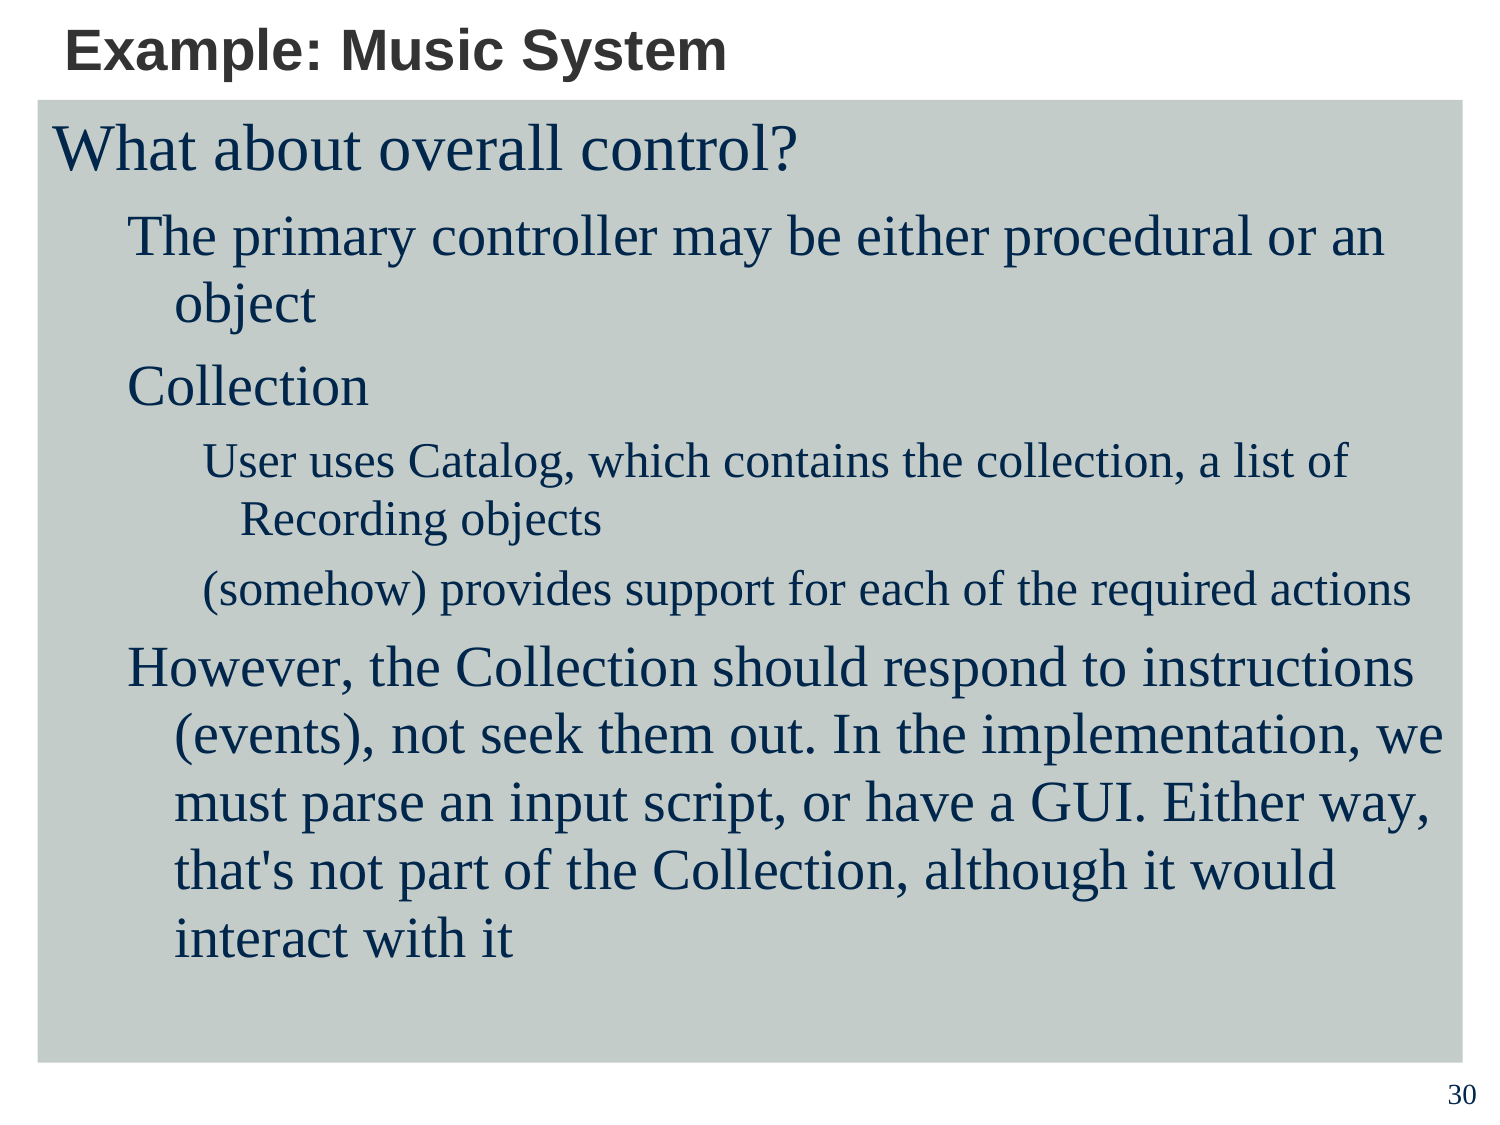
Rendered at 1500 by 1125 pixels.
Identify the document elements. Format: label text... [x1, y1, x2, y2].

list What about overall control? The primary controller may be either procedural or an object Collection User uses Catalog, which contains the collection, a list of Recording objects (somehow) provides support for each of the required actions However, the Collection should respond to instructions (events), not seek them out. In the implementation, we must parse an input script, or have a GUI. Either way, that's not part of the Collection, although it would interact with it [37, 99, 1463, 1063]
title Example: Music System [50, 0, 1450, 91]
picture [0, 0, 1500, 1125]
